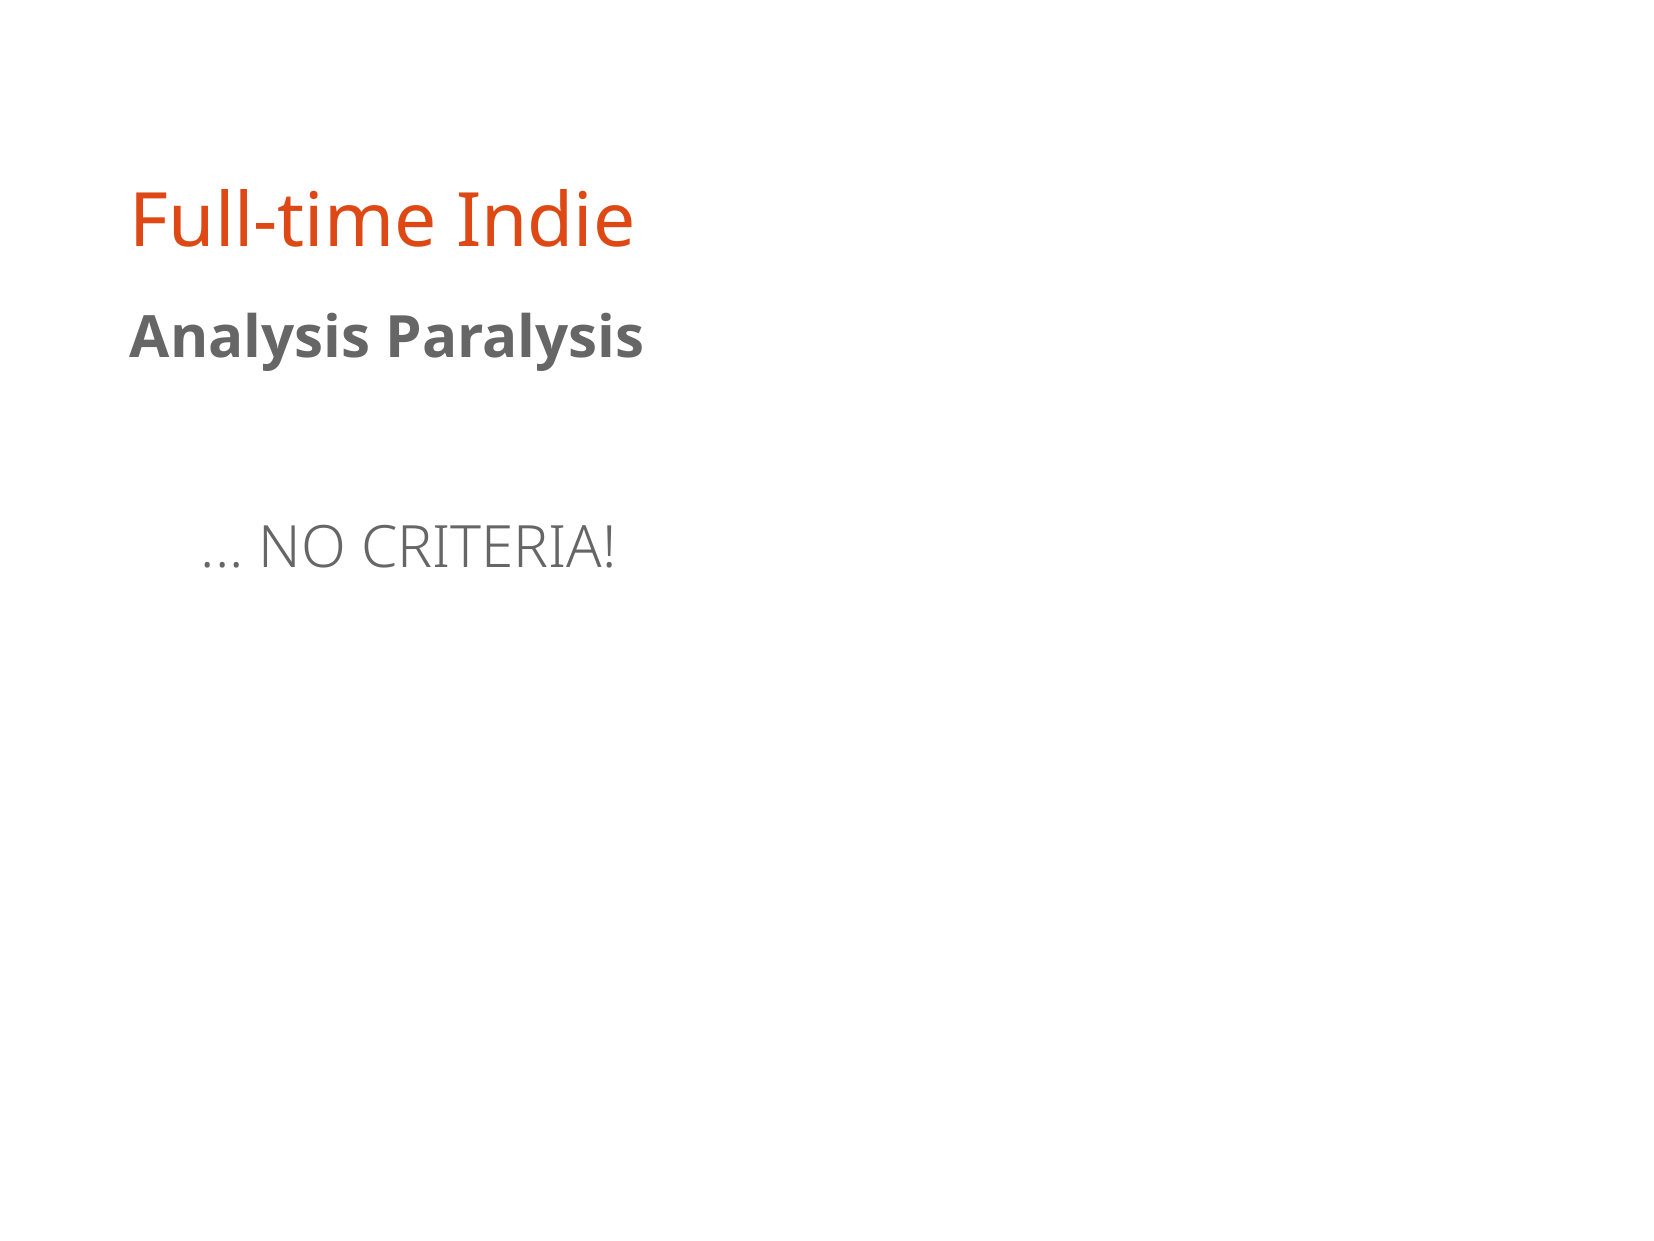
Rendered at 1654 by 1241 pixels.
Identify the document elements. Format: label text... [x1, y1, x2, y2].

title Full-time Indie [129, 153, 1518, 281]
list Analysis Paralysis ... NO CRITERIA! [129, 295, 1518, 1010]
